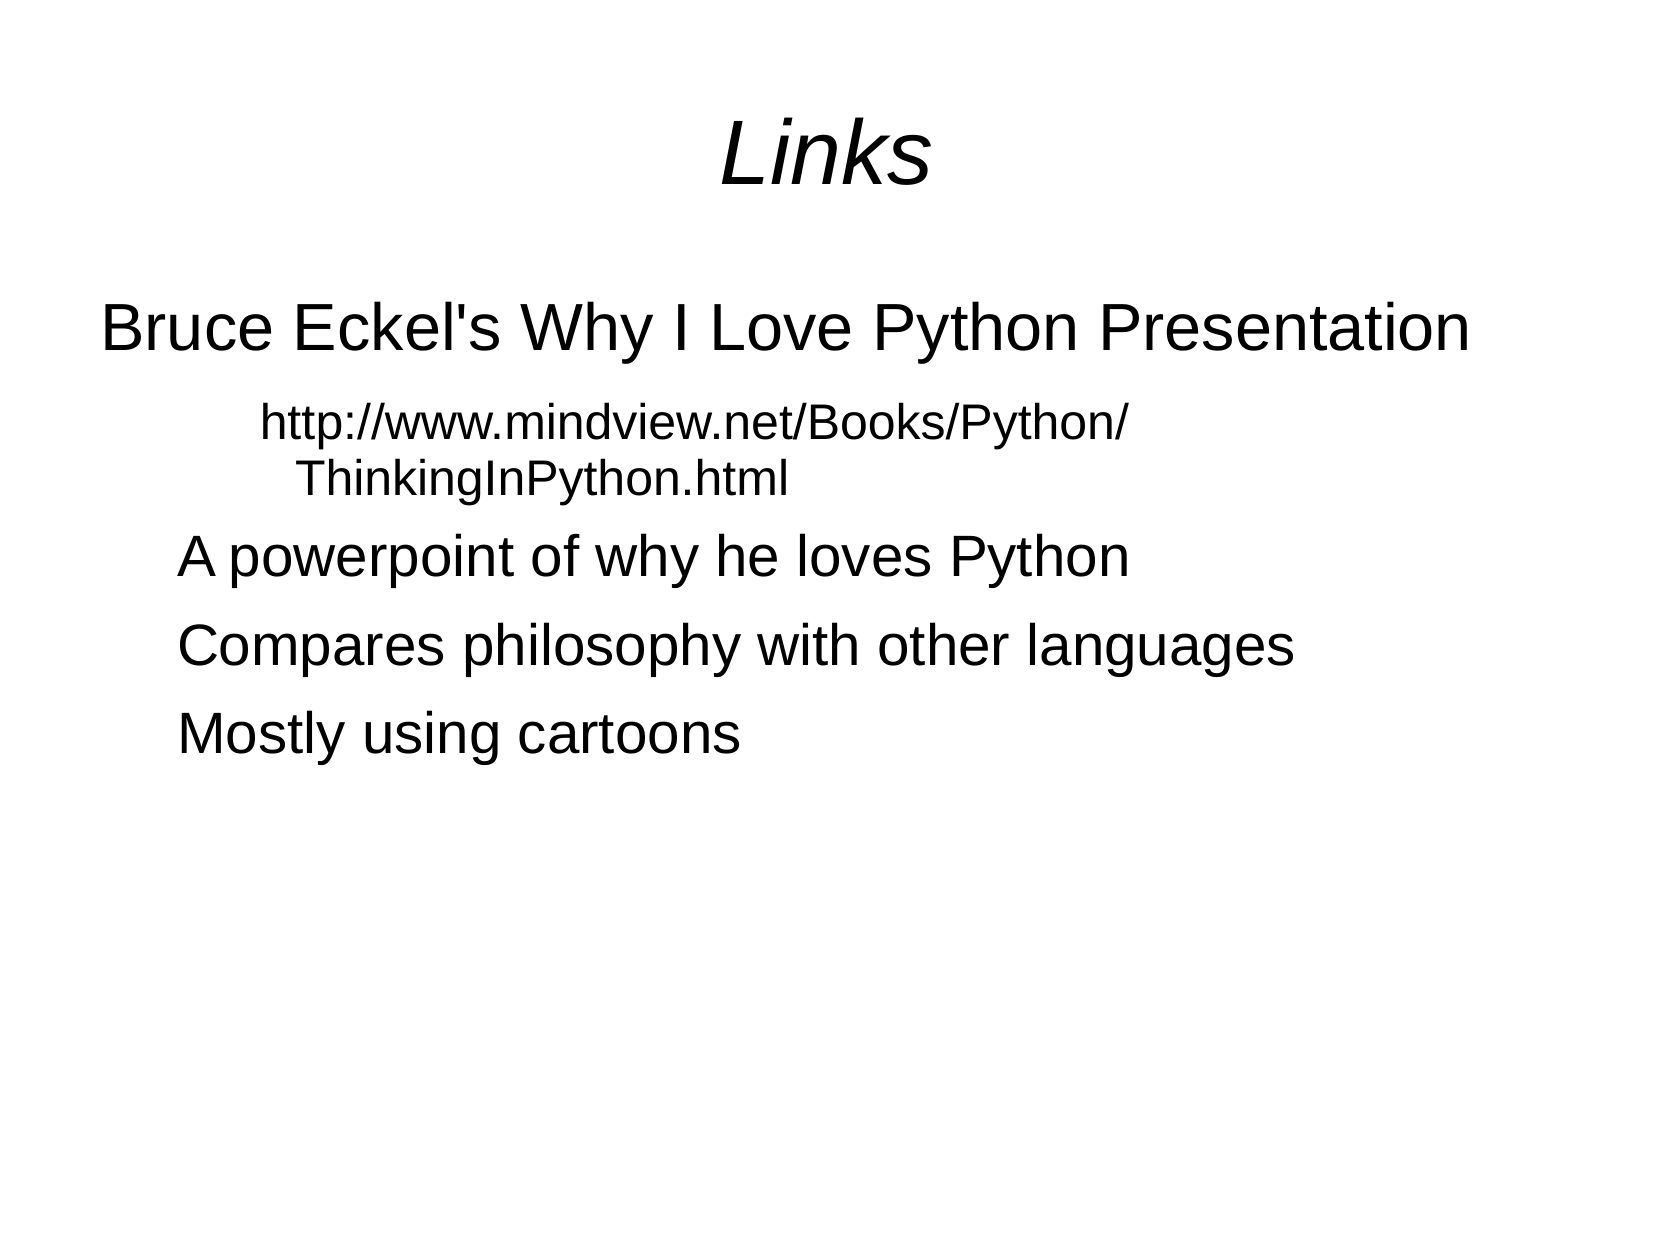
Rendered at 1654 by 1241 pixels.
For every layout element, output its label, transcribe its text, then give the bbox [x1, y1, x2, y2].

title Links [82, 56, 1571, 250]
list Bruce Eckel's Why I Love Python Presentation http://www.mindview.net/Books/Python/ThinkingInPython.html A powerpoint of why he loves Python Compares philosophy with other languages Mostly using cartoons [82, 290, 1571, 1094]
